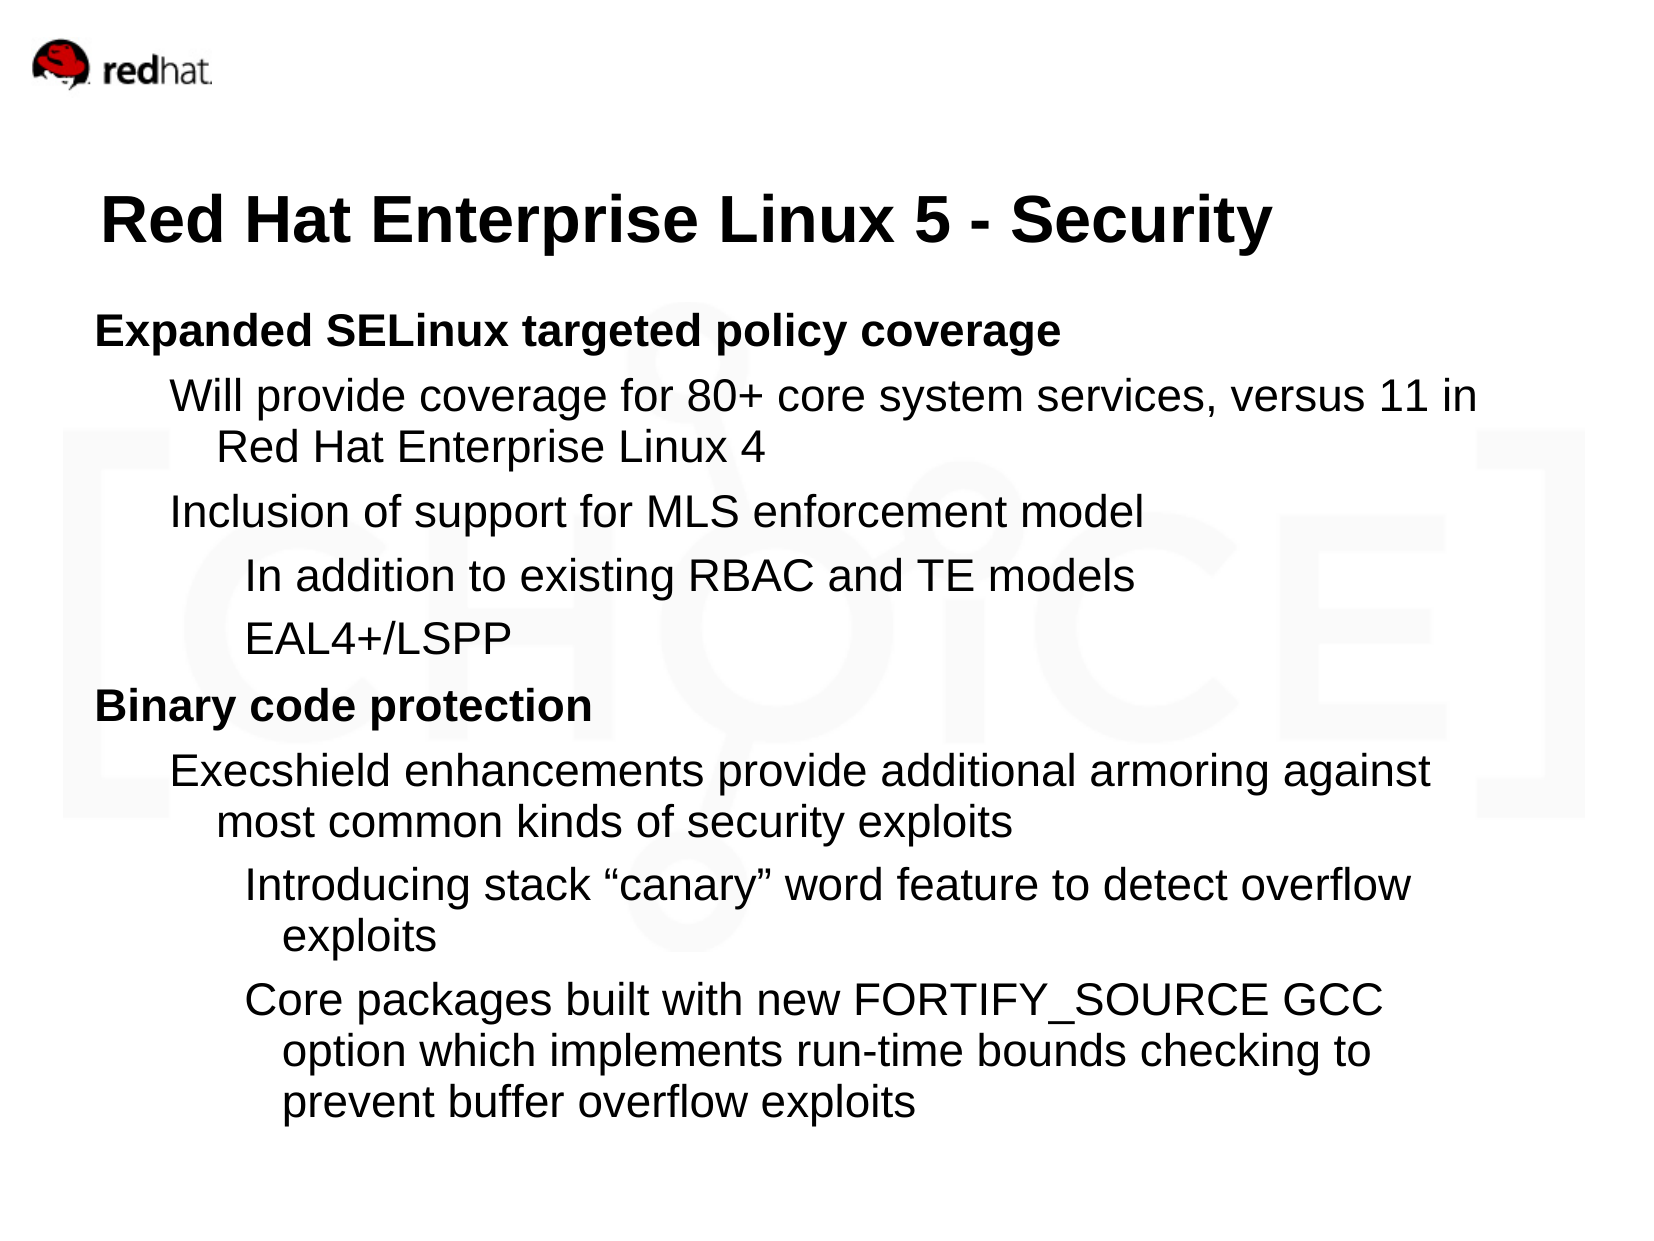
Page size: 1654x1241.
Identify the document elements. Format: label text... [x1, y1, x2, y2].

picture [63, 302, 1585, 952]
list Expanded SELinux targeted policy coverage Will provide coverage for 80+ core system services, versus 11 in Red Hat Enterprise Linux 4 Inclusion of support for MLS enforcement model In addition to existing RBAC and TE models EAL4+/LSPP Binary code protection Execshield enhancements provide additional armoring against most common kinds of security exploits Introducing stack “canary” word feature to detect overflow exploits Core packages built with new FORTIFY_SOURCE GCC option which implements run-time bounds checking to prevent buffer overflow exploits [94, 304, 1500, 1189]
picture [31, 37, 212, 98]
title Red Hat Enterprise Linux 5 - Security [100, 164, 1506, 275]
